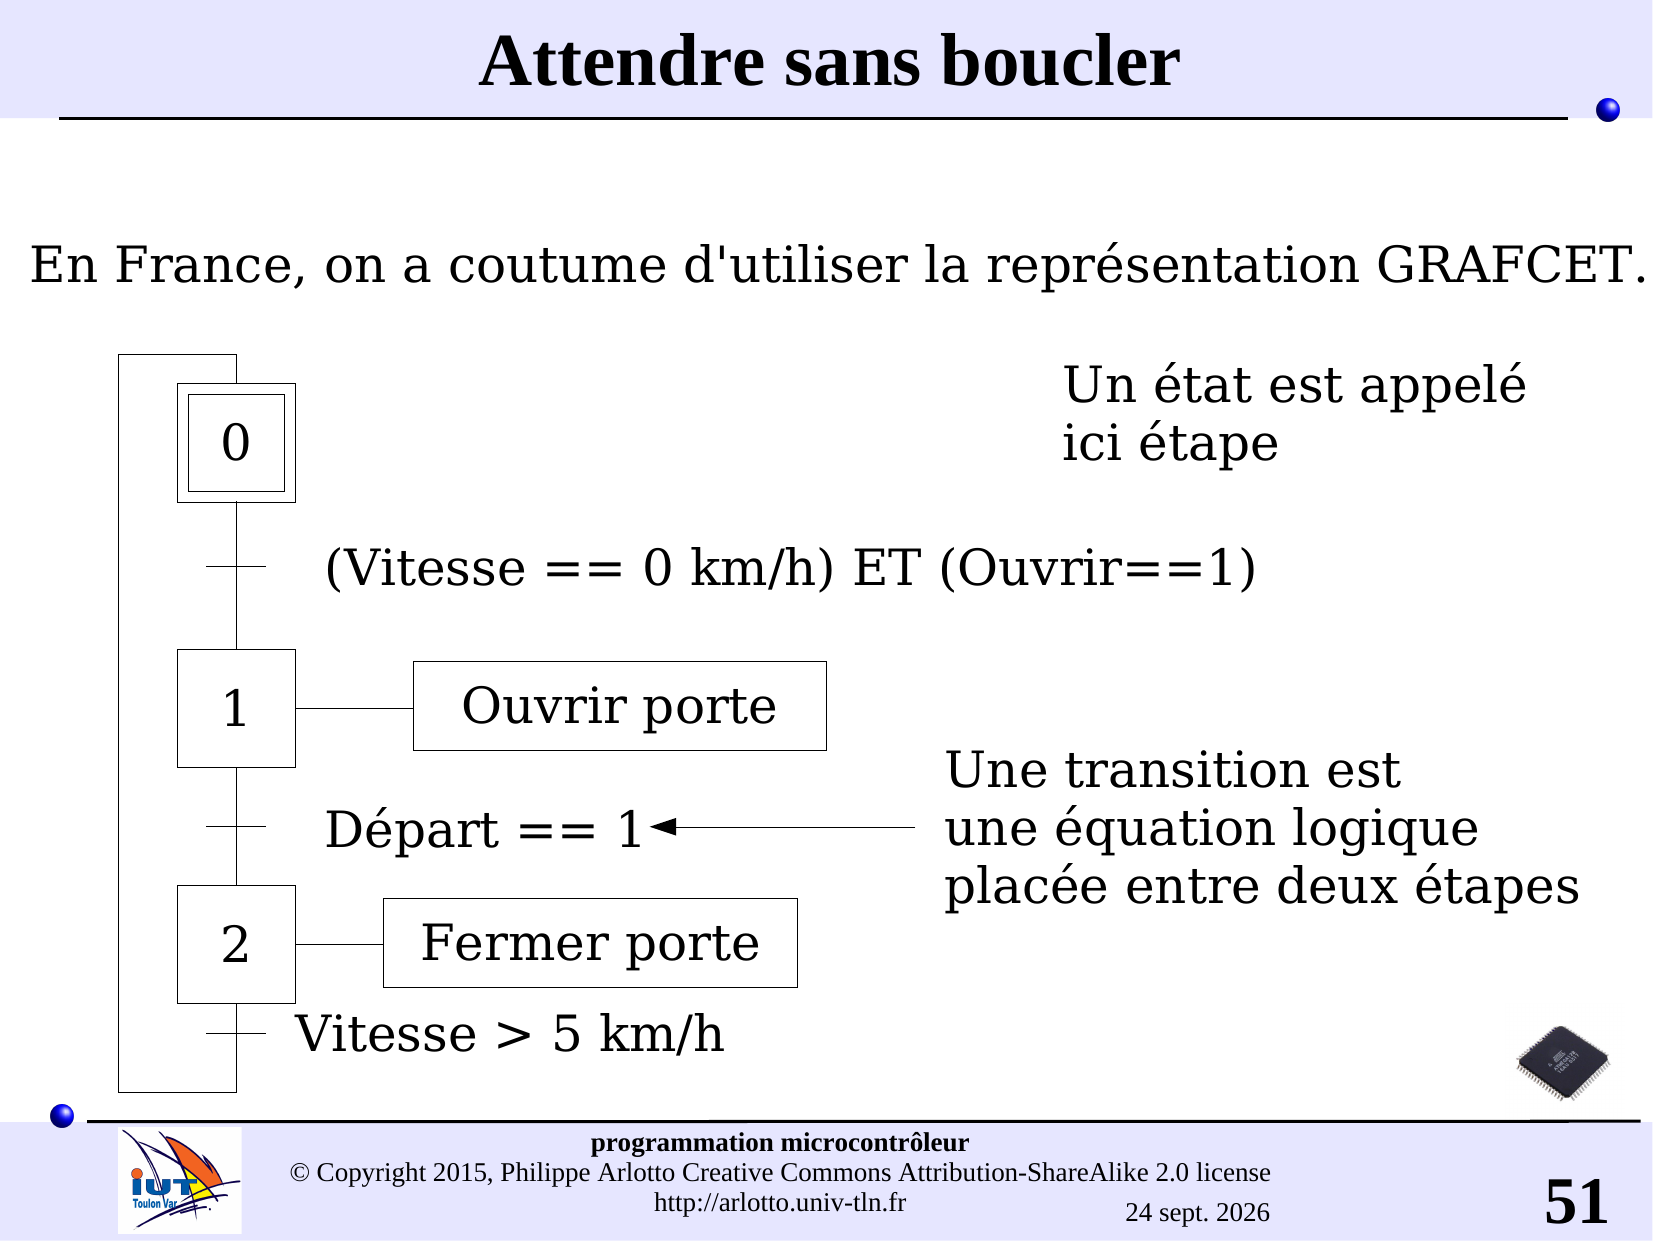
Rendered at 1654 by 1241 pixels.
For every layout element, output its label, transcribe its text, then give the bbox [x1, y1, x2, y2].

text_box (Vitesse == 0 km/h) ET (Ouvrir==1) [324, 538, 1258, 598]
text_box 1 [177, 649, 296, 768]
text_box Fermer porte [383, 898, 798, 988]
text_box Une transition est une équation logique placée entre deux étapes [944, 740, 1582, 916]
text_box En France, on a coutume d'utiliser la représentation GRAFCET. [29, 236, 1643, 295]
title Attendre sans boucler [95, 11, 1585, 110]
picture [1505, 1003, 1625, 1119]
text_box Un état est appelé ici étape [1062, 355, 1529, 473]
text_box 2 [177, 885, 296, 1004]
text_box 0 [177, 383, 296, 503]
text_box Vitesse > 5 km/h [295, 1004, 726, 1063]
text_box Ouvrir porte [413, 661, 827, 751]
text_box Départ == 1 [324, 801, 648, 860]
